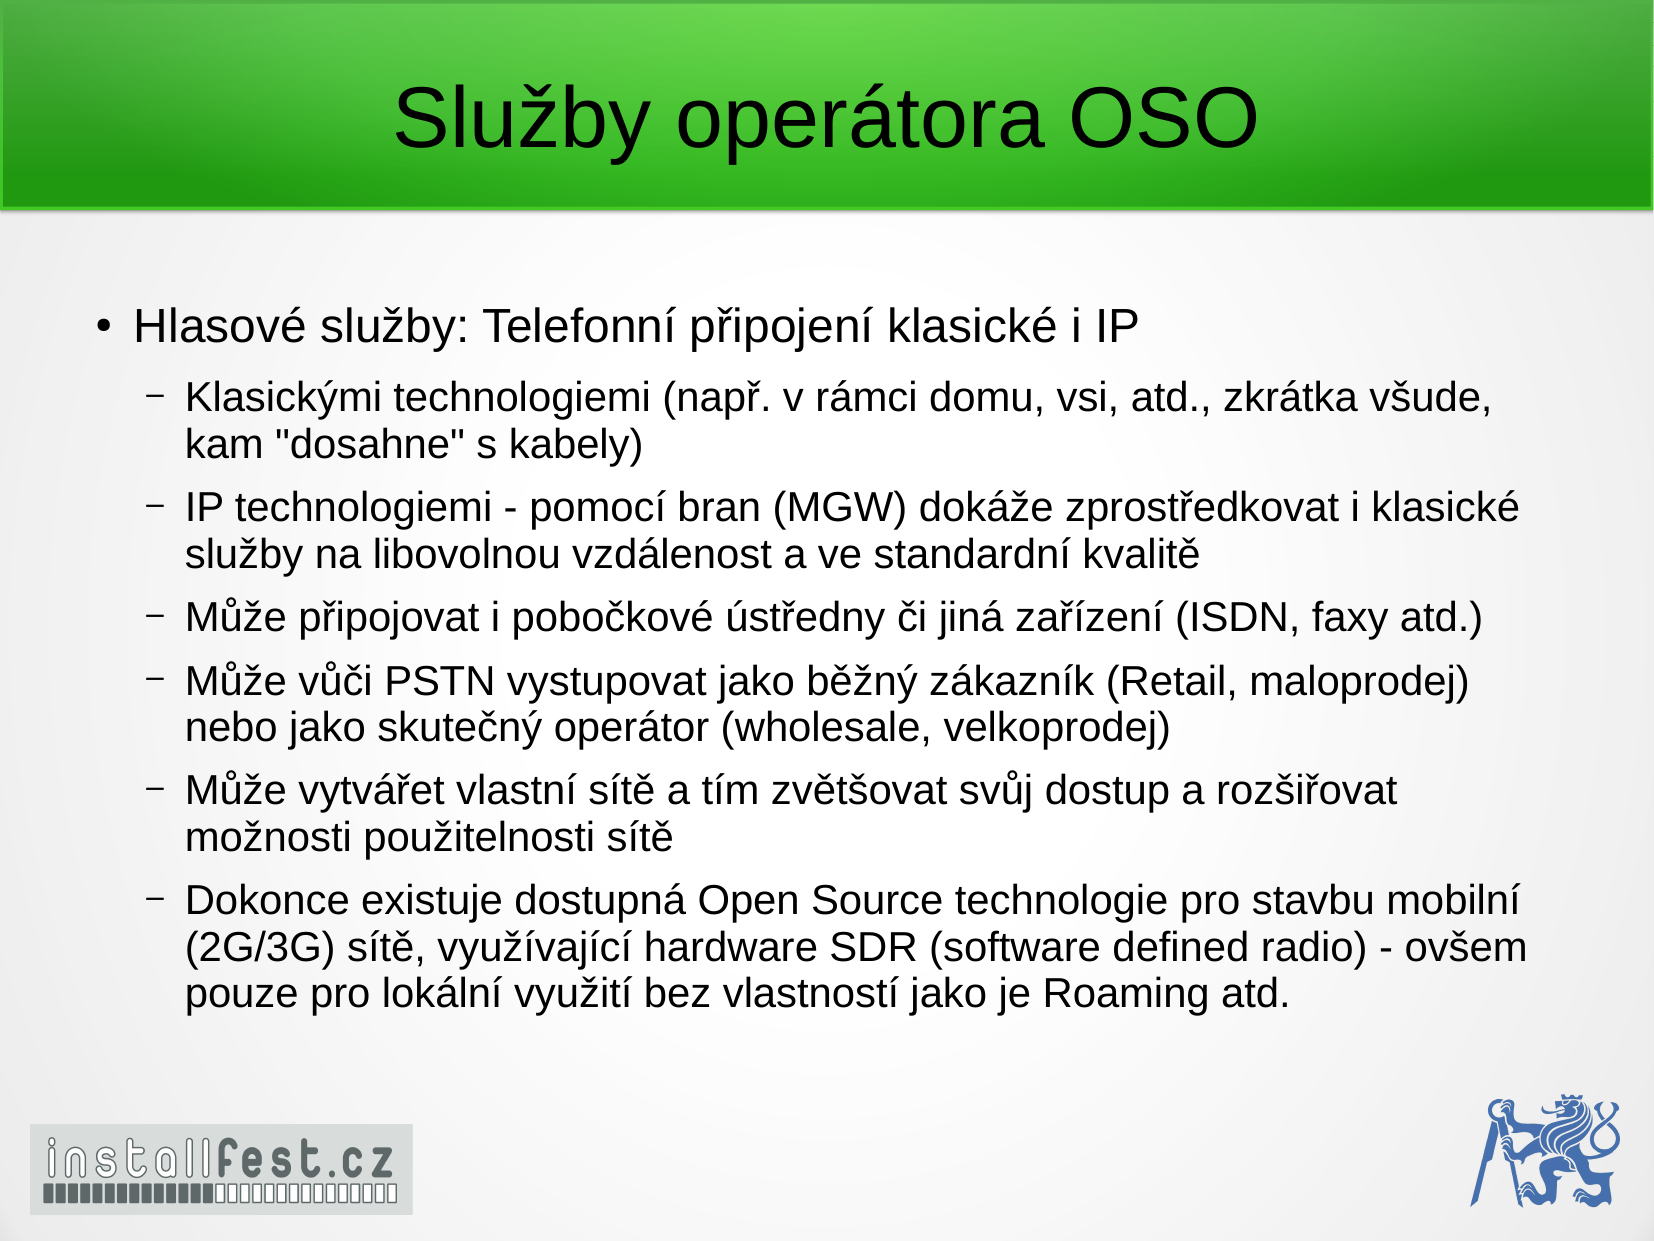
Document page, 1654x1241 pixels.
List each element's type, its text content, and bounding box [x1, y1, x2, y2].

title Služby operátora OSO [82, 47, 1571, 189]
list Hlasové služby: Telefonní připojení klasické i IP Klasickými technologiemi (např. v rámci domu, vsi, atd., zkrátka všude, kam "dosahne" s kabely) IP technologiemi - pomocí bran (MGW) dokáže zprostředkovat i klasické služby na libovolnou vzdálenost a ve standardní kvalitě Může připojovat i pobočkové ústředny či jiná zařízení (ISDN, faxy atd.) Může vůči PSTN vystupovat jako běžný zákazník (Retail, maloprodej) nebo jako skutečný operátor (wholesale, velkoprodej) Může vytvářet vlastní sítě a tím zvětšovat svůj dostup a rozšiřovat možnosti použitelnosti sítě Dokonce existuje dostupná Open Source technologie pro stavbu mobilní (2G/3G) sítě, využívající hardware SDR (software defined radio) - ovšem pouze pro lokální využití bez vlastností jako je Roaming atd. [82, 299, 1571, 1019]
picture [30, 1124, 413, 1215]
picture [1470, 1094, 1620, 1208]
